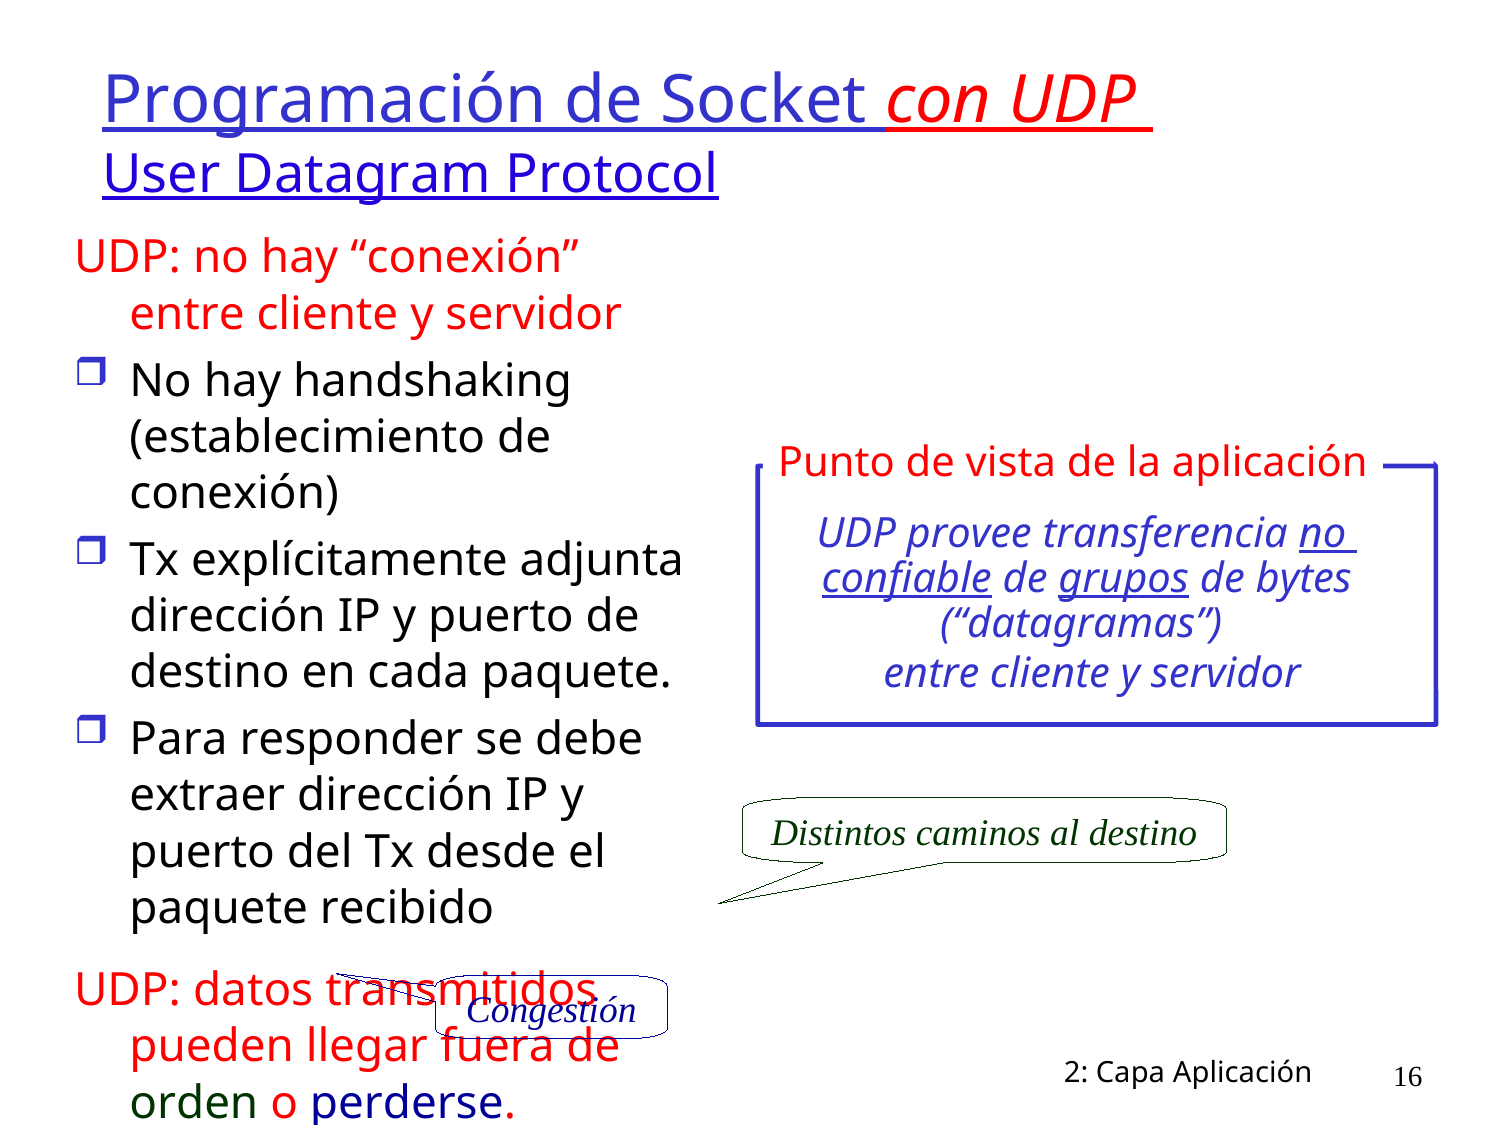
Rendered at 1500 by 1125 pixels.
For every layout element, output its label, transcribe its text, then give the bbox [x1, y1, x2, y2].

text_box Congestión [336, 973, 668, 1039]
title Programación de Socket con UDP User Datagram Protocol [87, 37, 1363, 225]
list UDP: no hay “conexión” entre cliente y servidor No hay handshaking (establecimiento de conexión)‏ Tx explícitamente adjunta dirección IP y puerto de destino en cada paquete. Para responder se debe extraer dirección IP y puerto del Tx desde el paquete recibido UDP: datos transmitidos pueden llegar fuera de orden o perderse. [59, 220, 716, 1074]
text_box Distintos caminos al destino [718, 797, 1227, 904]
text_box UDP provee transferencia no confiable de grupos de bytes (“datagramas”) entre cliente y servidor [801, 503, 1373, 704]
text_box Punto de vista de la aplicación [762, 432, 1383, 493]
